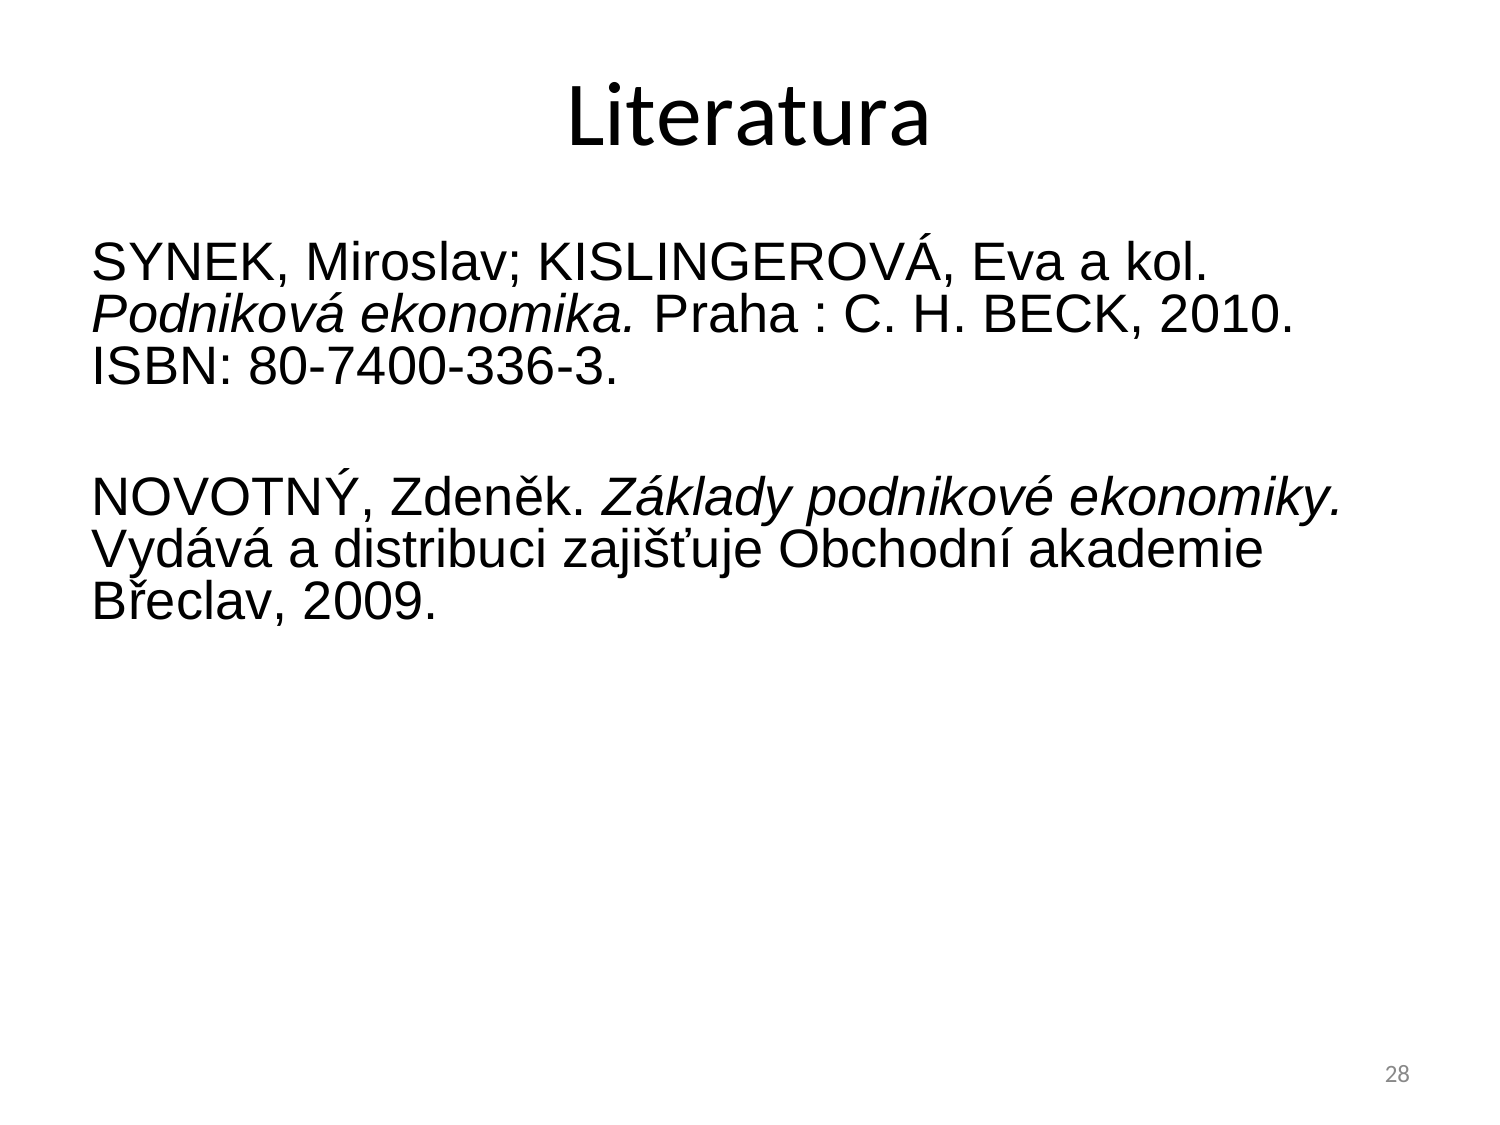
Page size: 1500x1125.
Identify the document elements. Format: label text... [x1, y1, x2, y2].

list SYNEK, Miroslav; KISLINGEROVÁ, Eva a kol. Podniková ekonomika. Praha : C. H. BECK, 2010. ISBN: 80-7400-336-3. NOVOTNÝ, Zdeněk. Základy podnikové ekonomiky. Vydává a distribuci zajišťuje Obchodní akademie Břeclav, 2009. [76, 231, 1427, 965]
title Literatura [75, 45, 1426, 173]
text_box <číslo> [1074, 1042, 1426, 1103]
